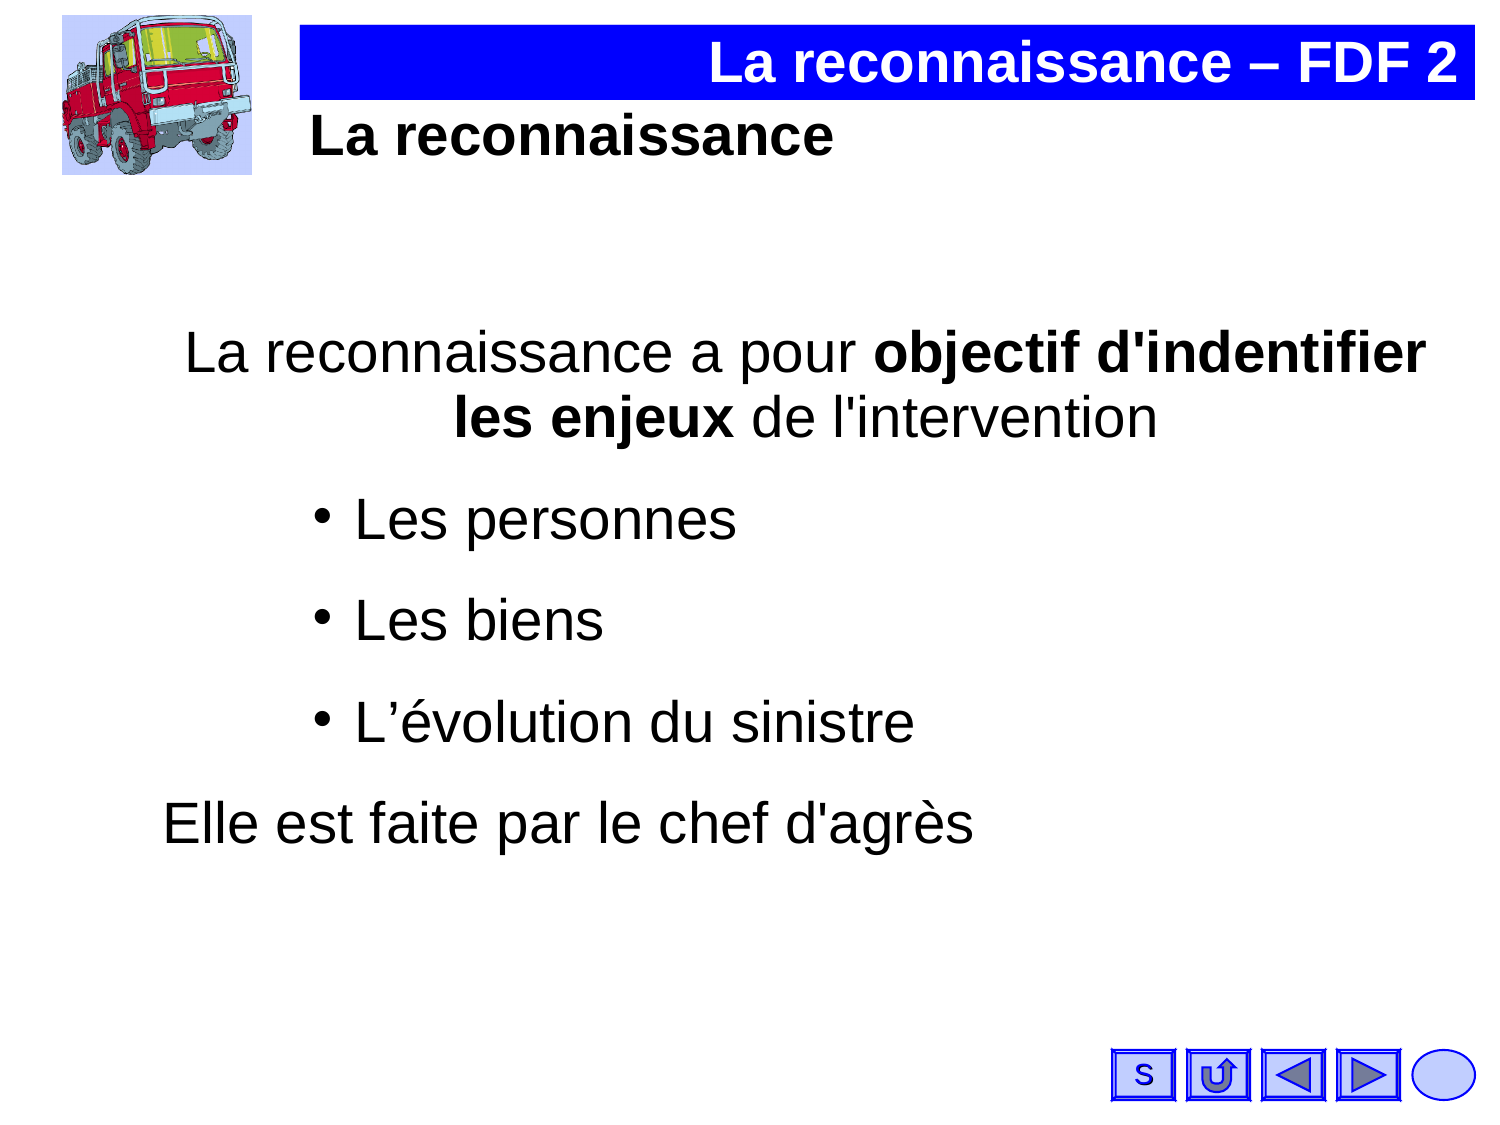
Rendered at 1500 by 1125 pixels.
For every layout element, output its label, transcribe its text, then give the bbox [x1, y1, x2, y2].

text_box [1412, 1049, 1476, 1101]
text_box La reconnaissance a pour objectif d'indentifier les enjeux de l'intervention Les personnes Les biens L’évolution du sinistre Elle est faite par le chef d'agrès [147, 312, 1465, 864]
text_box La reconnaissance – FDF 2 [299, 24, 1475, 100]
text_box La reconnaissance [295, 95, 851, 178]
